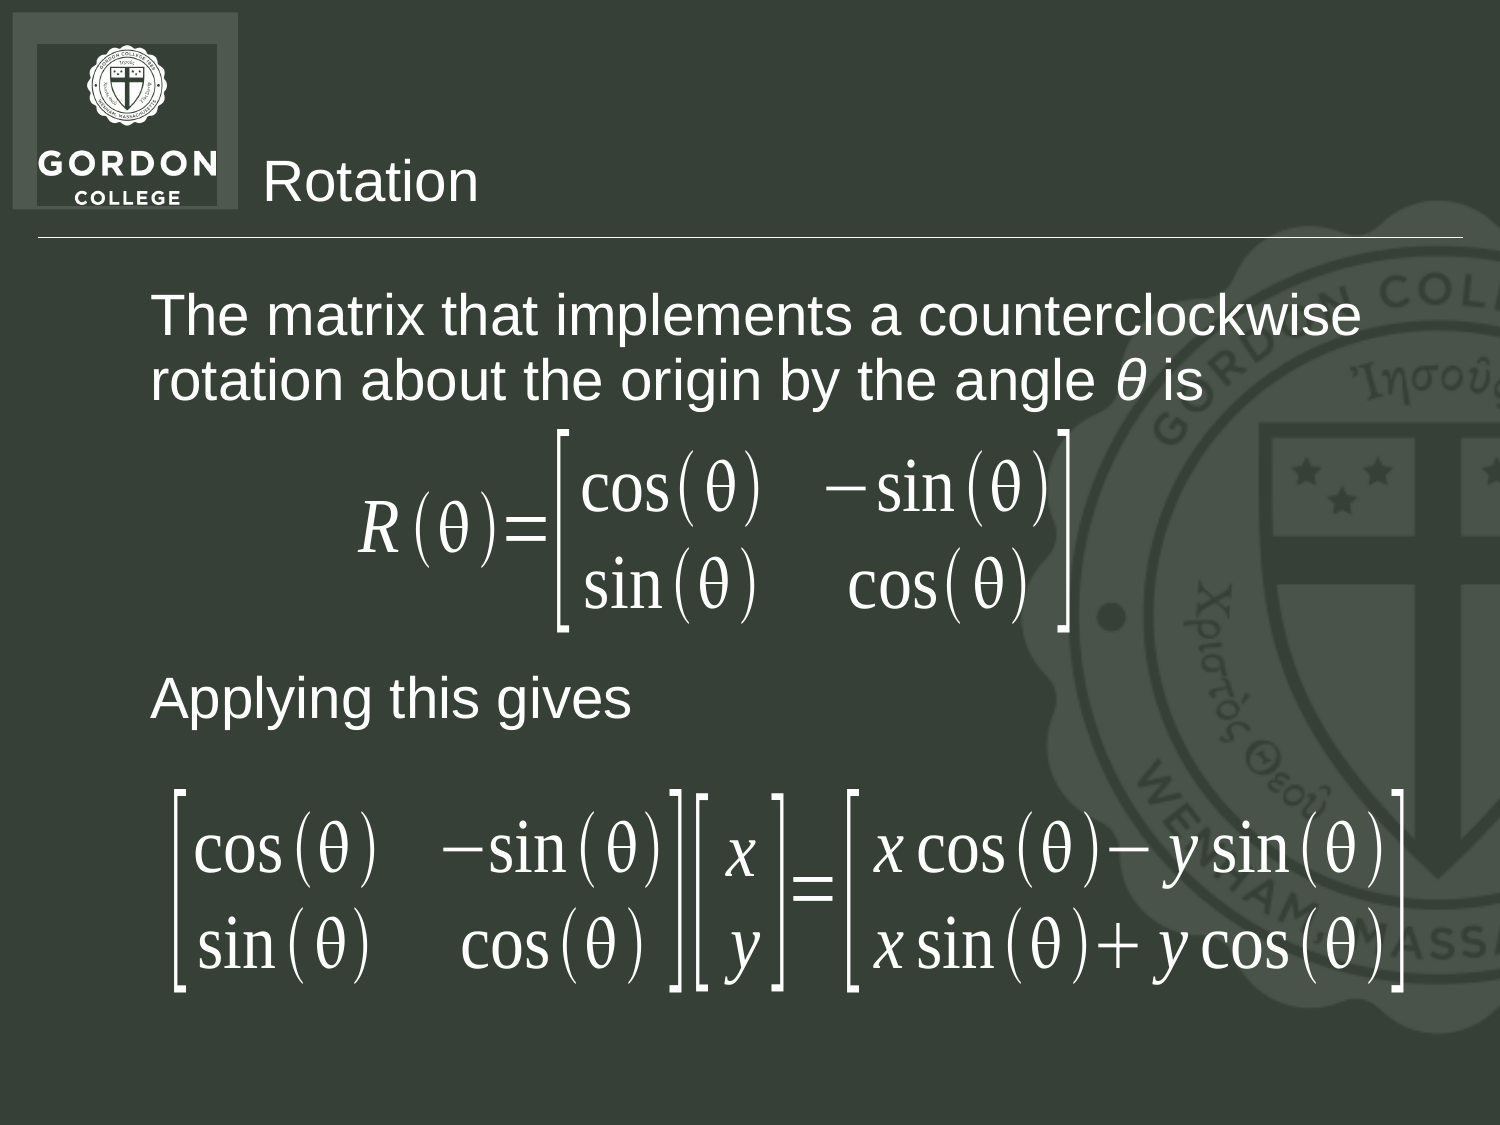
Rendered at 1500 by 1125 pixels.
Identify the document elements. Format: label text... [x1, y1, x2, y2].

chart [151, 787, 1426, 998]
title Rotation [262, 145, 1463, 217]
chart [337, 426, 1092, 638]
subtitle The matrix that implements a counterclockwise rotation about the origin by the angle θ is Applying this gives [75, 282, 1426, 1018]
picture [0, 0, 1500, 1125]
